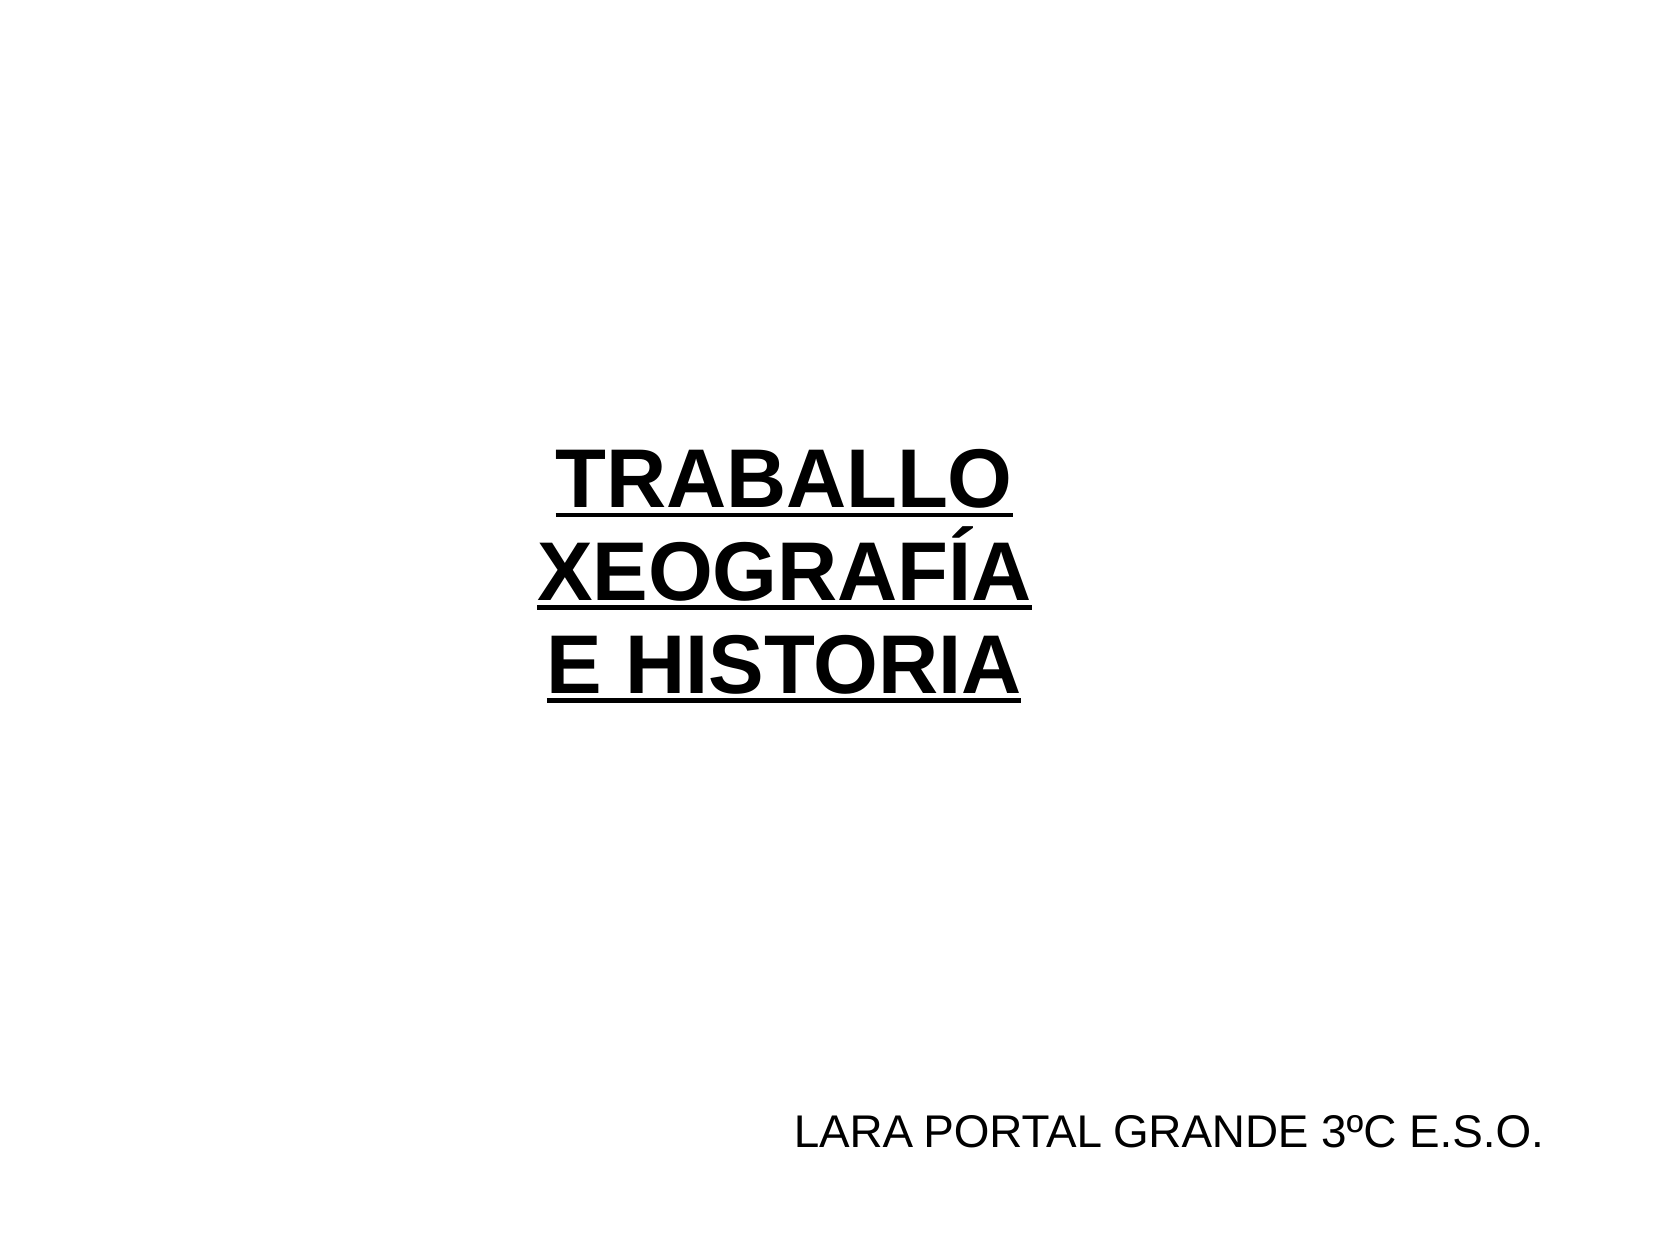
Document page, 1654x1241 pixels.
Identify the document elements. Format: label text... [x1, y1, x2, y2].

text_box TRABALLO XEOGRAFÍA E HISTORIA [446, 425, 1123, 720]
text_box LARA PORTAL GRANDE 3ºC E.S.O. [778, 1098, 1560, 1165]
